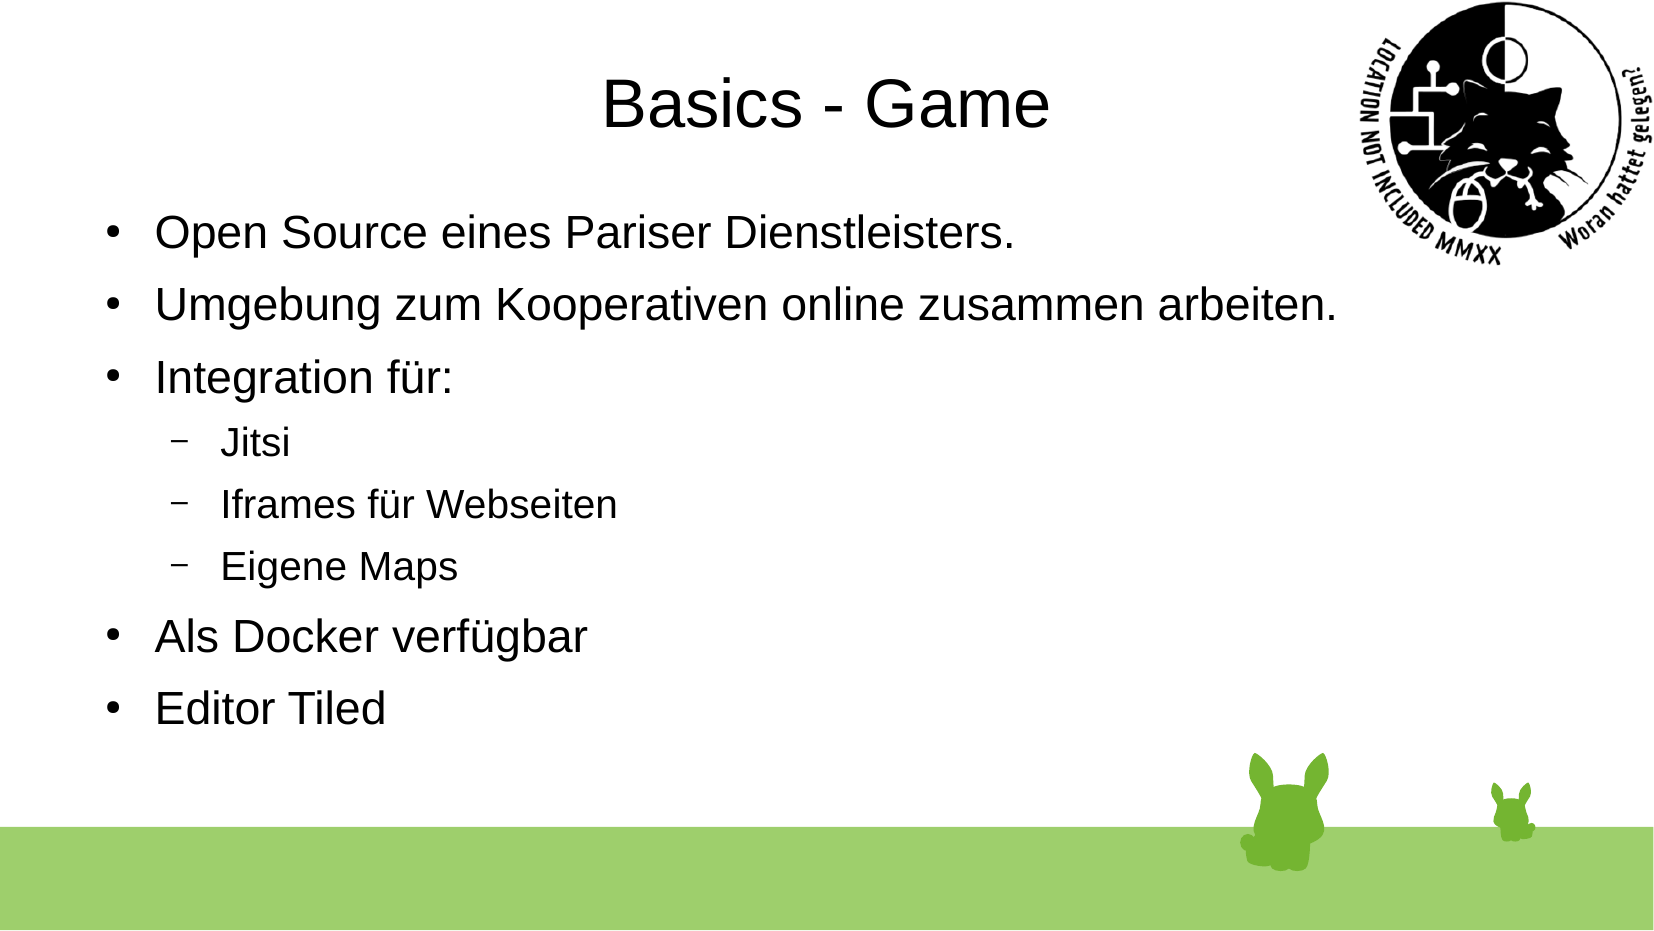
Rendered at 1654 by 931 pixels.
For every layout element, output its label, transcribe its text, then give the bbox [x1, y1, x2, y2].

list Open Source eines Pariser Dienstleisters. Umgebung zum Kooperativen online zusammen arbeiten. Integration für: Jitsi Iframes für Webseiten Eigene Maps Als Docker verfügbar Editor Tiled [88, 206, 1565, 739]
picture [1358, 0, 1654, 266]
title Basics - Game [88, 29, 1358, 178]
